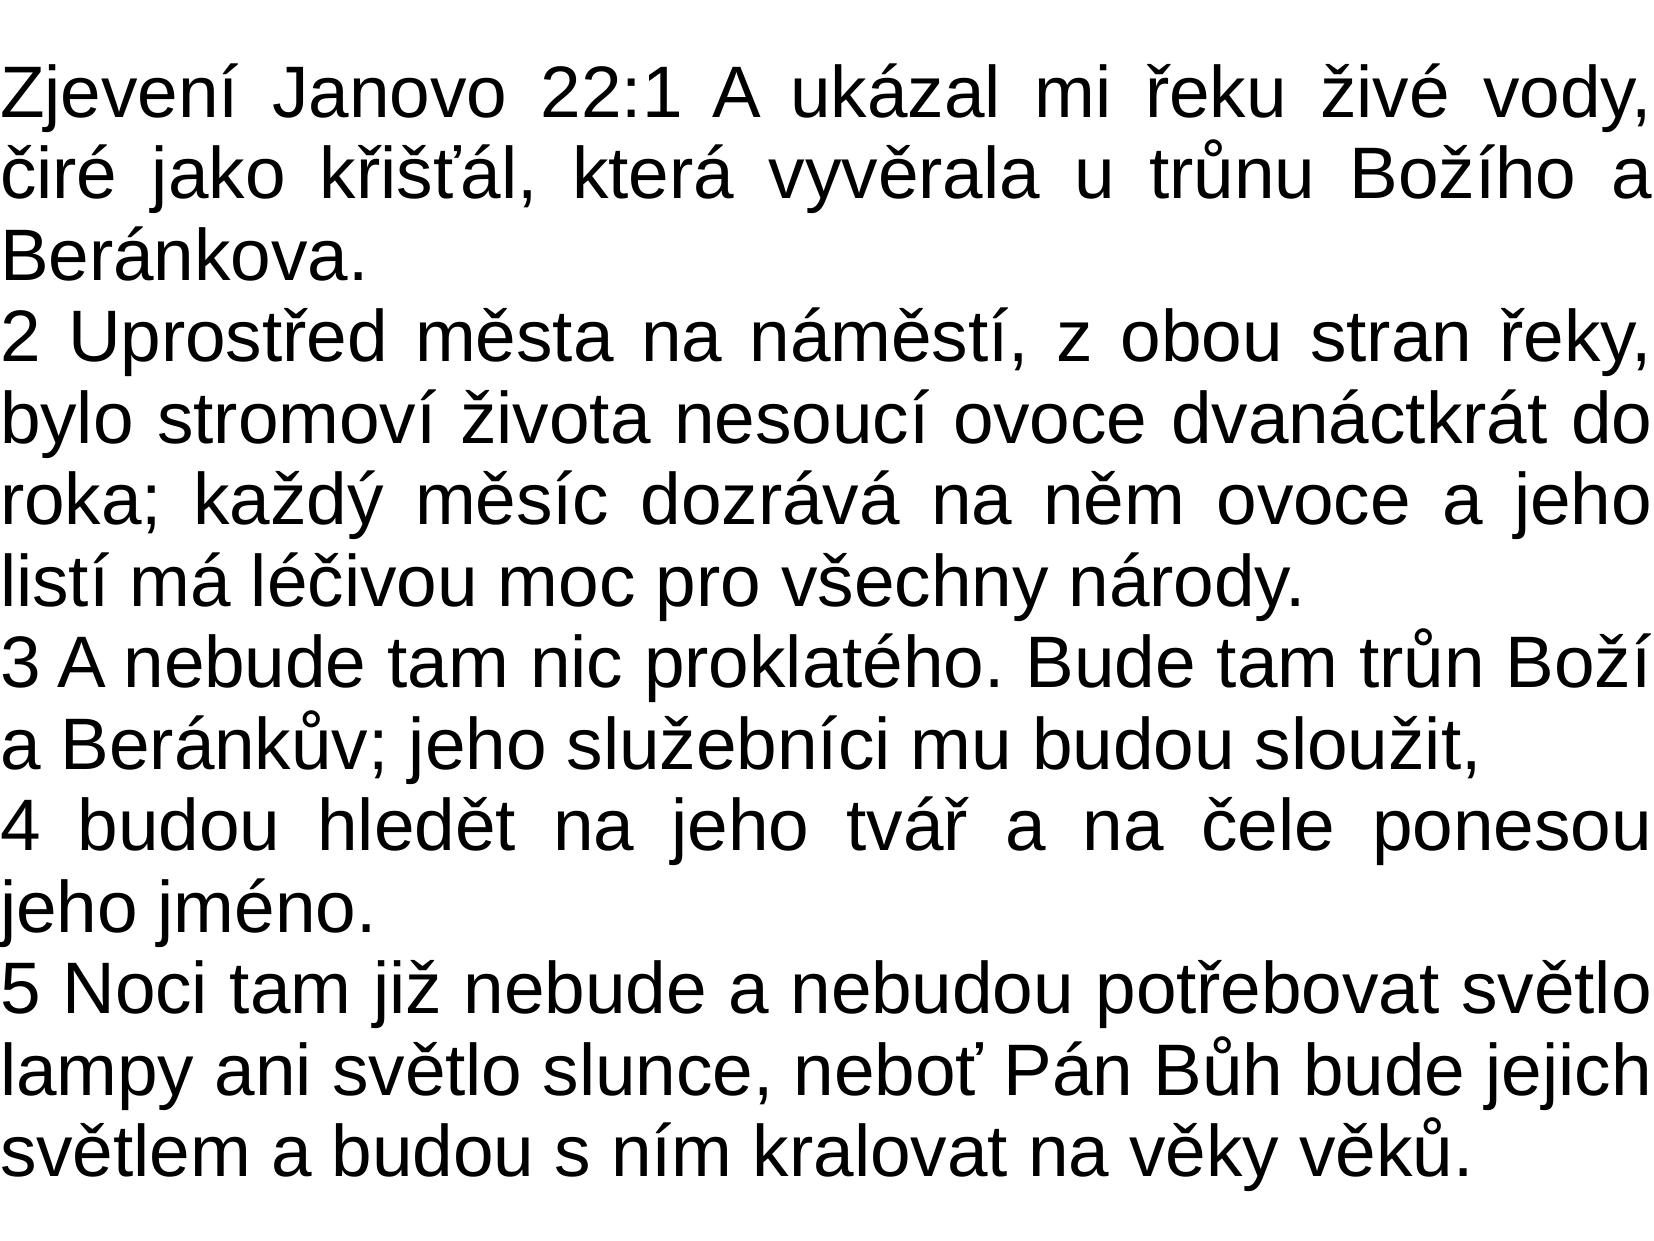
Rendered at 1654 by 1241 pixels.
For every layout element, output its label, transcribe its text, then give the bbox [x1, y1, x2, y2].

subtitle Zjevení Janovo 22:1 A ukázal mi řeku živé vody, čiré jako křišťál, která vyvěrala u trůnu Božího a Beránkova. 2 Uprostřed města na náměstí, z obou stran řeky, bylo stromoví života nesoucí ovoce dvanáctkrát do roka; každý měsíc dozrává na něm ovoce a jeho listí má léčivou moc pro všechny národy. 3 A nebude tam nic proklatého. Bude tam trůn Boží a Beránkův; jeho služebníci mu budou sloužit, 4 budou hledět na jeho tvář a na čele ponesou jeho jméno. 5 Noci tam již nebude a nebudou potřebovat světlo lampy ani světlo slunce, neboť Pán Bůh bude jejich světlem a budou s ním kralovat na věky věků. [0, 23, 1654, 1220]
